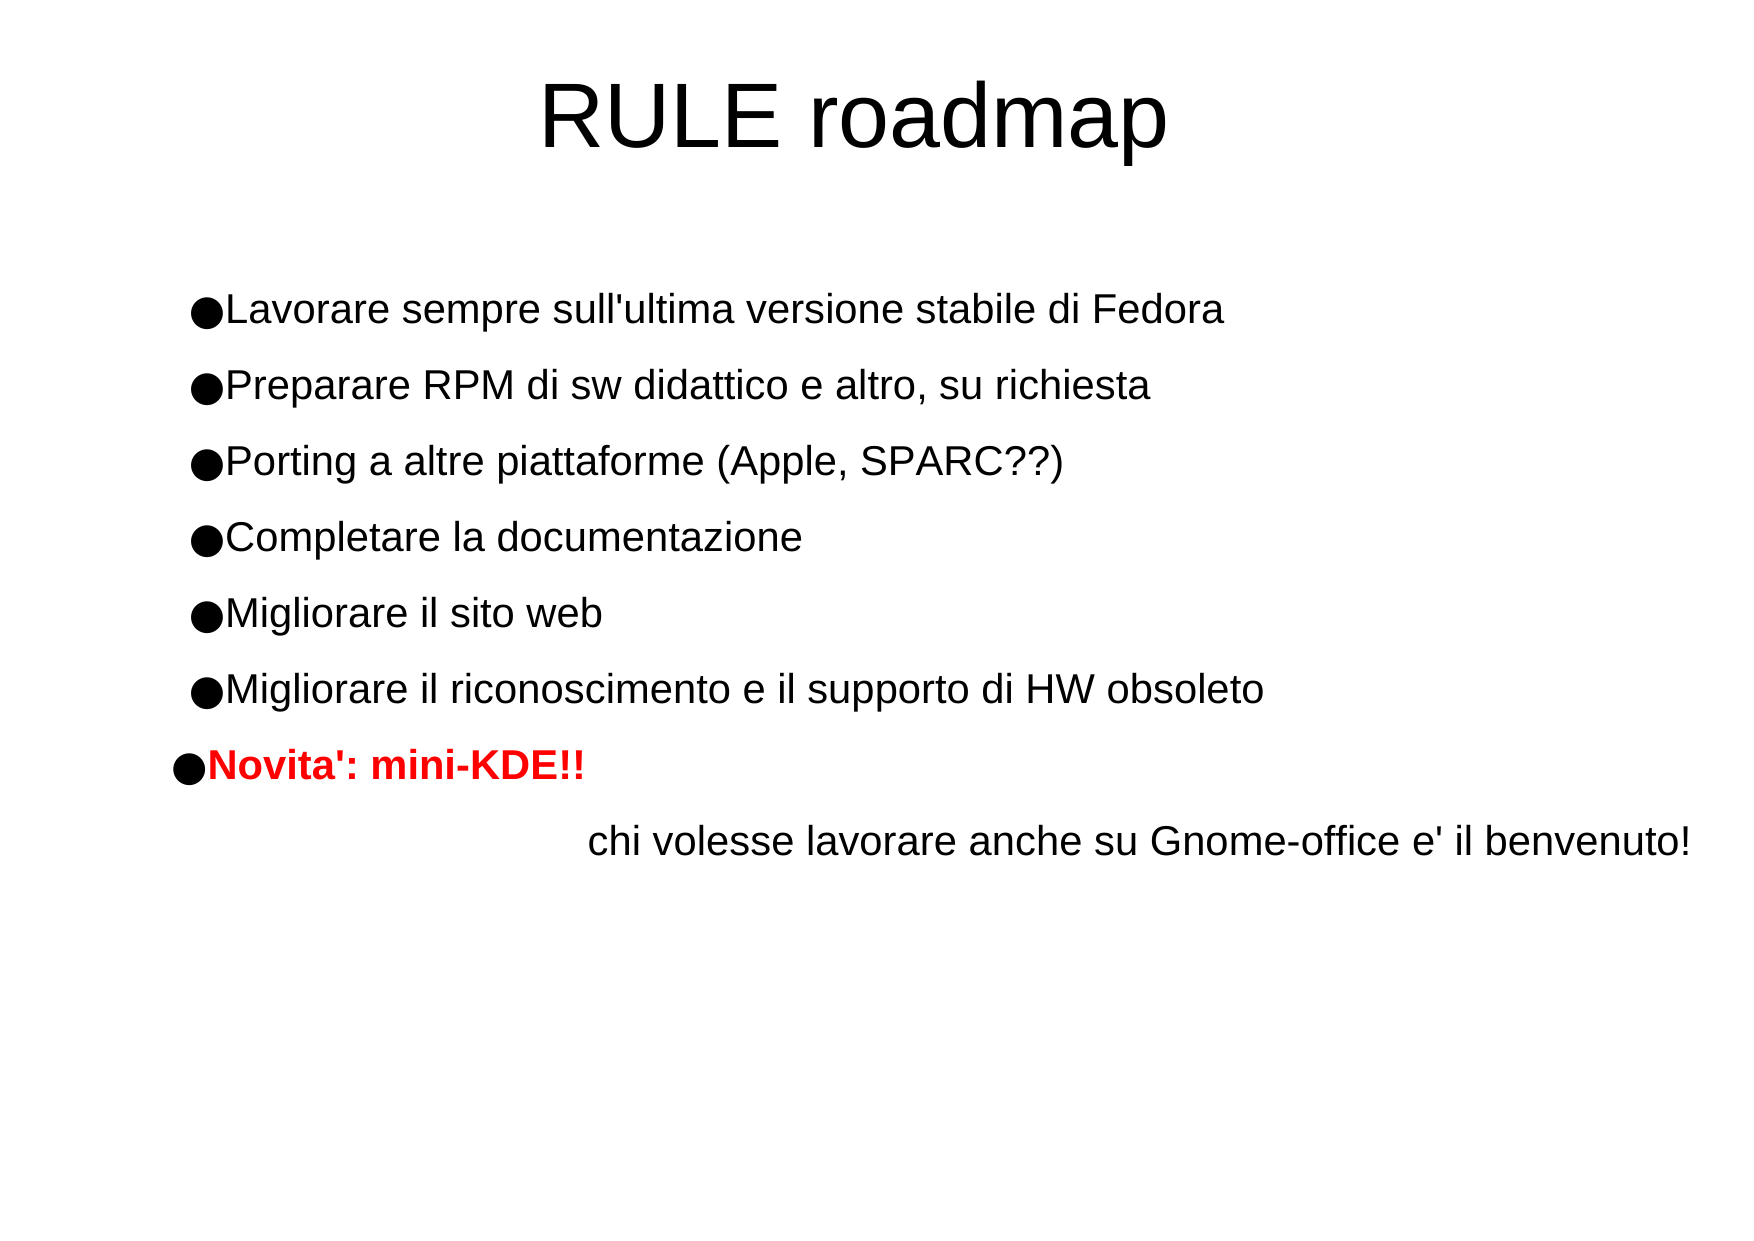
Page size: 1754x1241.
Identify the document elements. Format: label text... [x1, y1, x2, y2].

text_box RULE roadmap [168, 64, 1566, 179]
text_box Lavorare sempre sull'ultima versione stabile di Fedora Preparare RPM di sw didattico e altro, su richiesta Porting a altre piattaforme (Apple, SPARC??) Completare la documentazione Migliorare il sito web Migliorare il riconoscimento e il supporto di HW obsoleto Novita': mini-KDE!! chi volesse lavorare anche su Gnome-office e' il benvenuto! [171, 285, 1704, 911]
